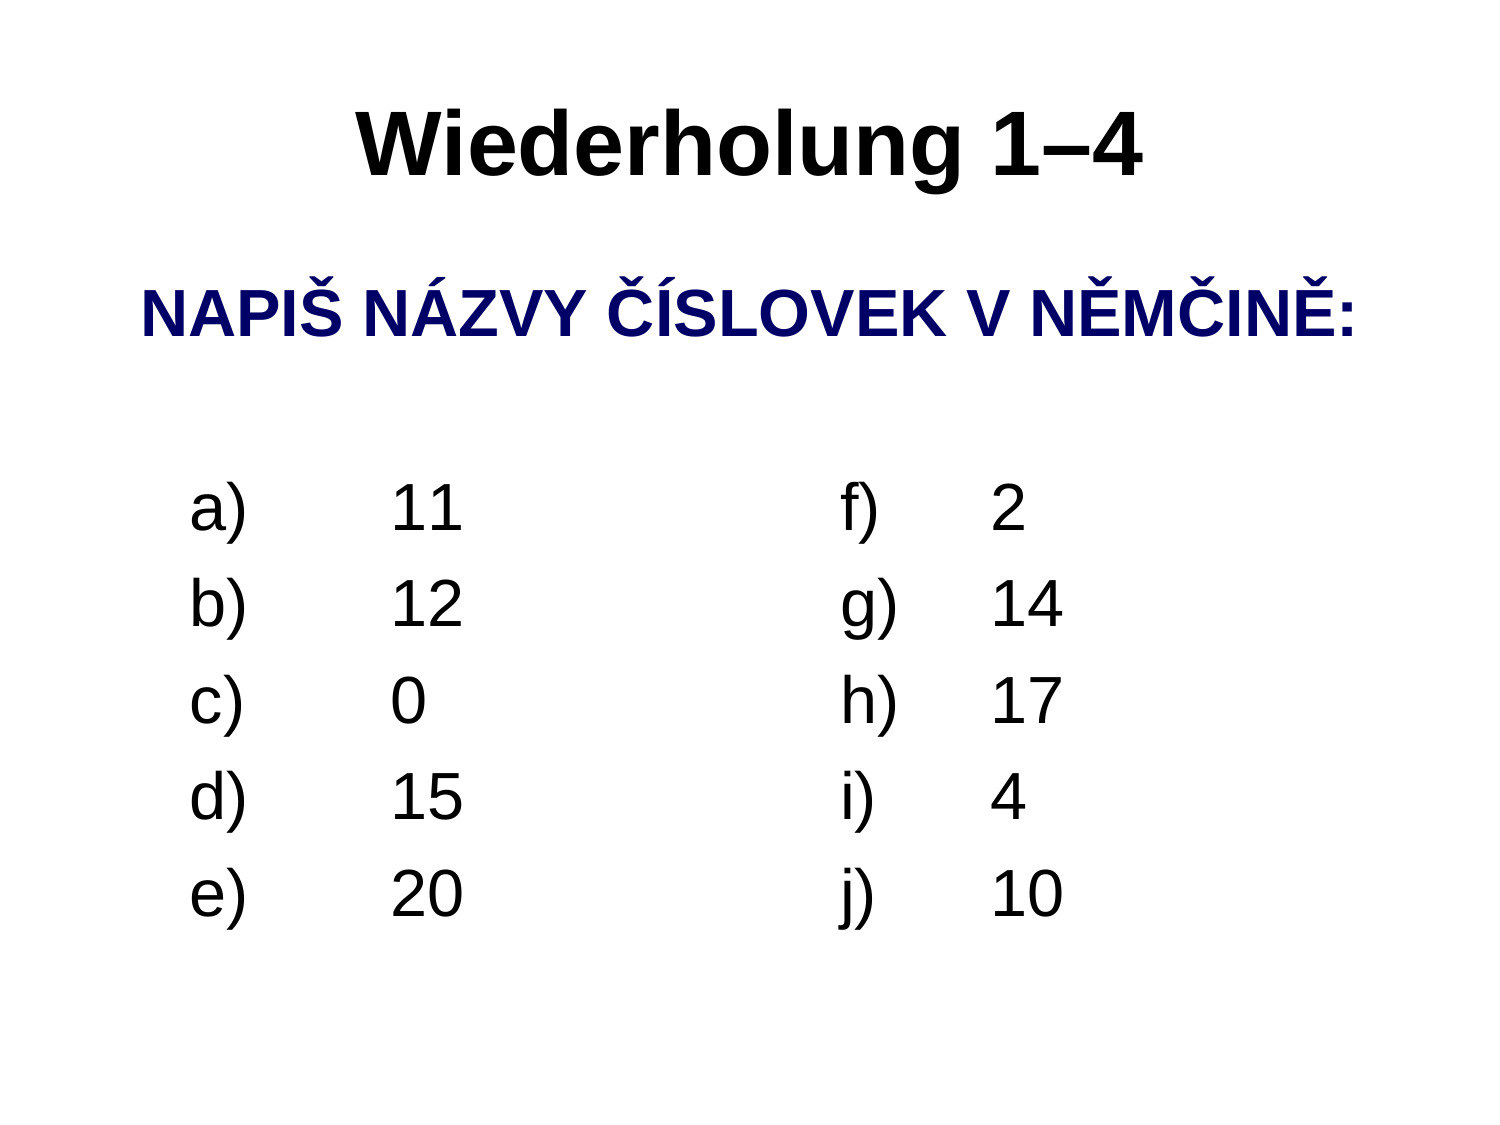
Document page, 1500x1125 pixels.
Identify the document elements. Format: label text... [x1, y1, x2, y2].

title Wiederholung 1–4 [75, 45, 1426, 233]
list NAPIŠ NÁZVY ČÍSLOVEK V NĚMČINĚ: a) 11 f) 2 b) 12 g) 14 c) 0 h) 17 d) 15 i) 4 e) 20 j) 10 [75, 262, 1426, 1007]
